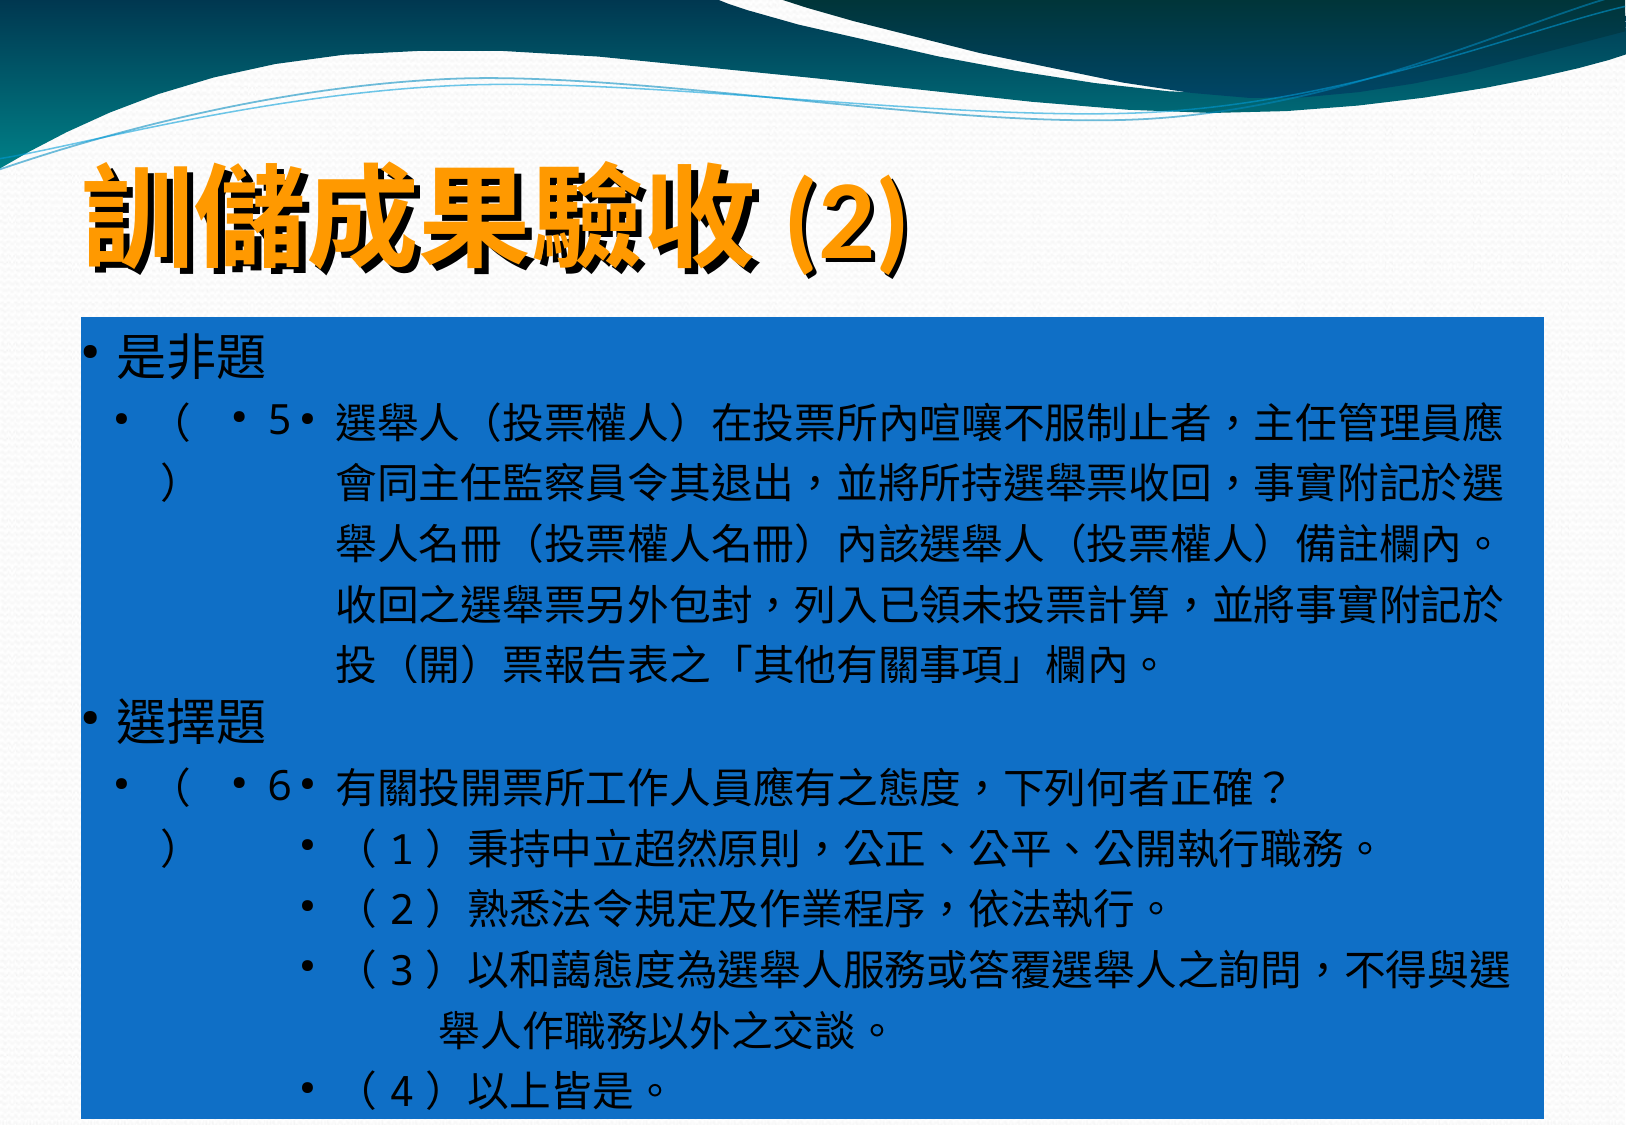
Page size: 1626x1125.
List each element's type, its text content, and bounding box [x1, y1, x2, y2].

table_cell 有關投開票所工作人員應有之態度，下列何者正確？ （1）秉持中立超然原則，公正、公平、公開執行職務。 （2）熟悉法令規定及作業程序，依法執行。 （3）以和藹態度為選舉人服務或答覆選舉人之詢問，不得與選舉人作職務以外之交談。 （4）以上皆是。 [300, 755, 1544, 1119]
table_header 選擇題 [81, 683, 1544, 755]
table_cell （ ） [81, 755, 224, 1119]
table_cell （ ） [81, 390, 224, 683]
table_cell 6 [224, 755, 300, 1119]
table_cell 選舉人（投票權人）在投票所內喧嚷不服制止者，主任管理員應會同主任監察員令其退出，並將所持選舉票收回，事實附記於選舉人名冊（投票權人名冊）內該選舉人（投票權人）備註欄內。收回之選舉票另外包封，列入已領未投票計算，並將事實附記於投（開）票報告表之「其他有關事項」欄內。 [300, 390, 1544, 683]
table_cell 5 [224, 390, 300, 683]
table_header 是非題 [81, 317, 1544, 390]
title 訓儲成果驗收(2) [81, 115, 1544, 304]
